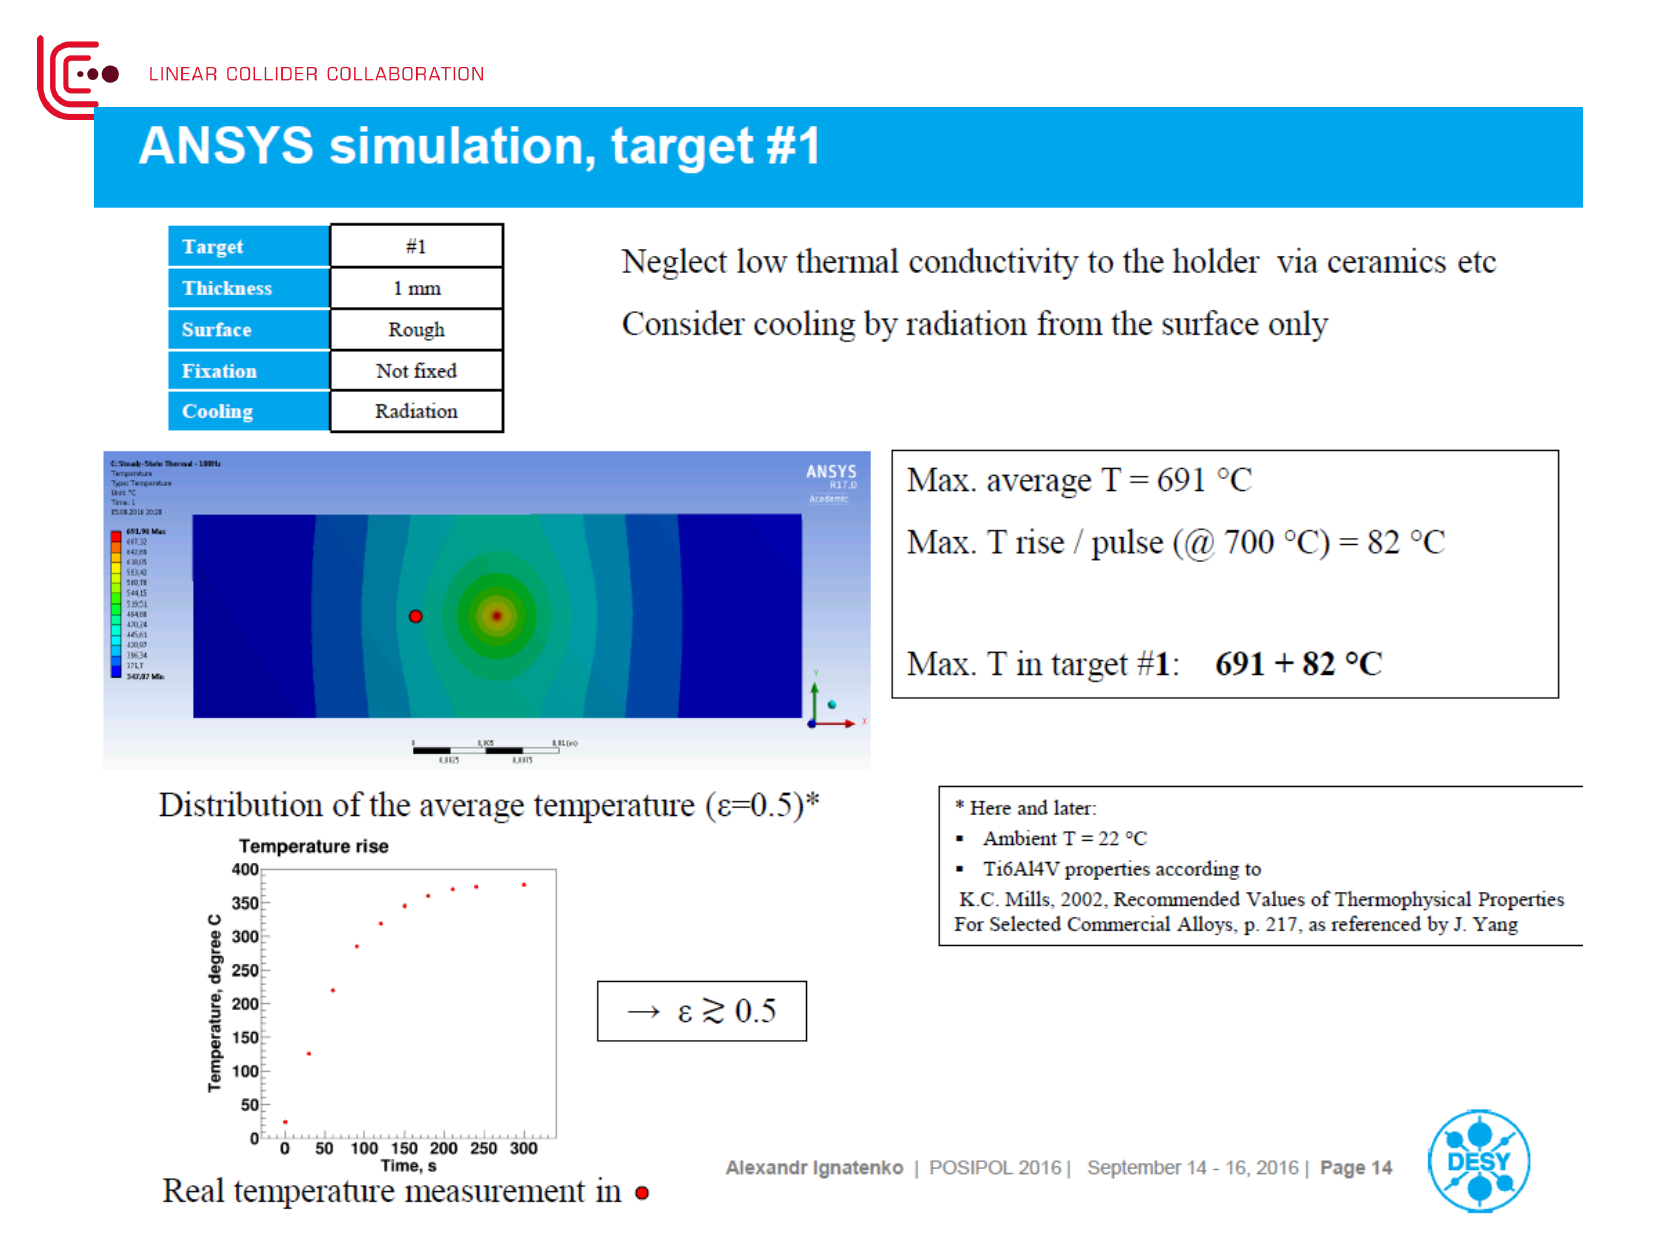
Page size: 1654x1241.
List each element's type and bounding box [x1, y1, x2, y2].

picture [660, 136, 677, 163]
picture [248, 127, 280, 163]
picture [587, 157, 595, 171]
picture [140, 127, 175, 163]
picture [331, 136, 356, 163]
picture [710, 136, 735, 163]
picture [737, 127, 754, 163]
picture [360, 136, 368, 163]
picture [491, 127, 508, 163]
picture [611, 127, 628, 163]
picture [283, 127, 313, 163]
picture [37, 35, 483, 120]
picture [375, 136, 414, 163]
picture [179, 127, 209, 163]
picture [557, 136, 581, 163]
picture [215, 127, 245, 163]
picture [463, 136, 489, 163]
picture [94, 208, 1583, 1216]
picture [523, 136, 551, 163]
picture [801, 127, 816, 163]
picture [419, 136, 444, 163]
picture [511, 136, 519, 163]
picture [768, 127, 796, 163]
picture [678, 136, 704, 173]
picture [452, 127, 459, 163]
picture [631, 136, 656, 163]
